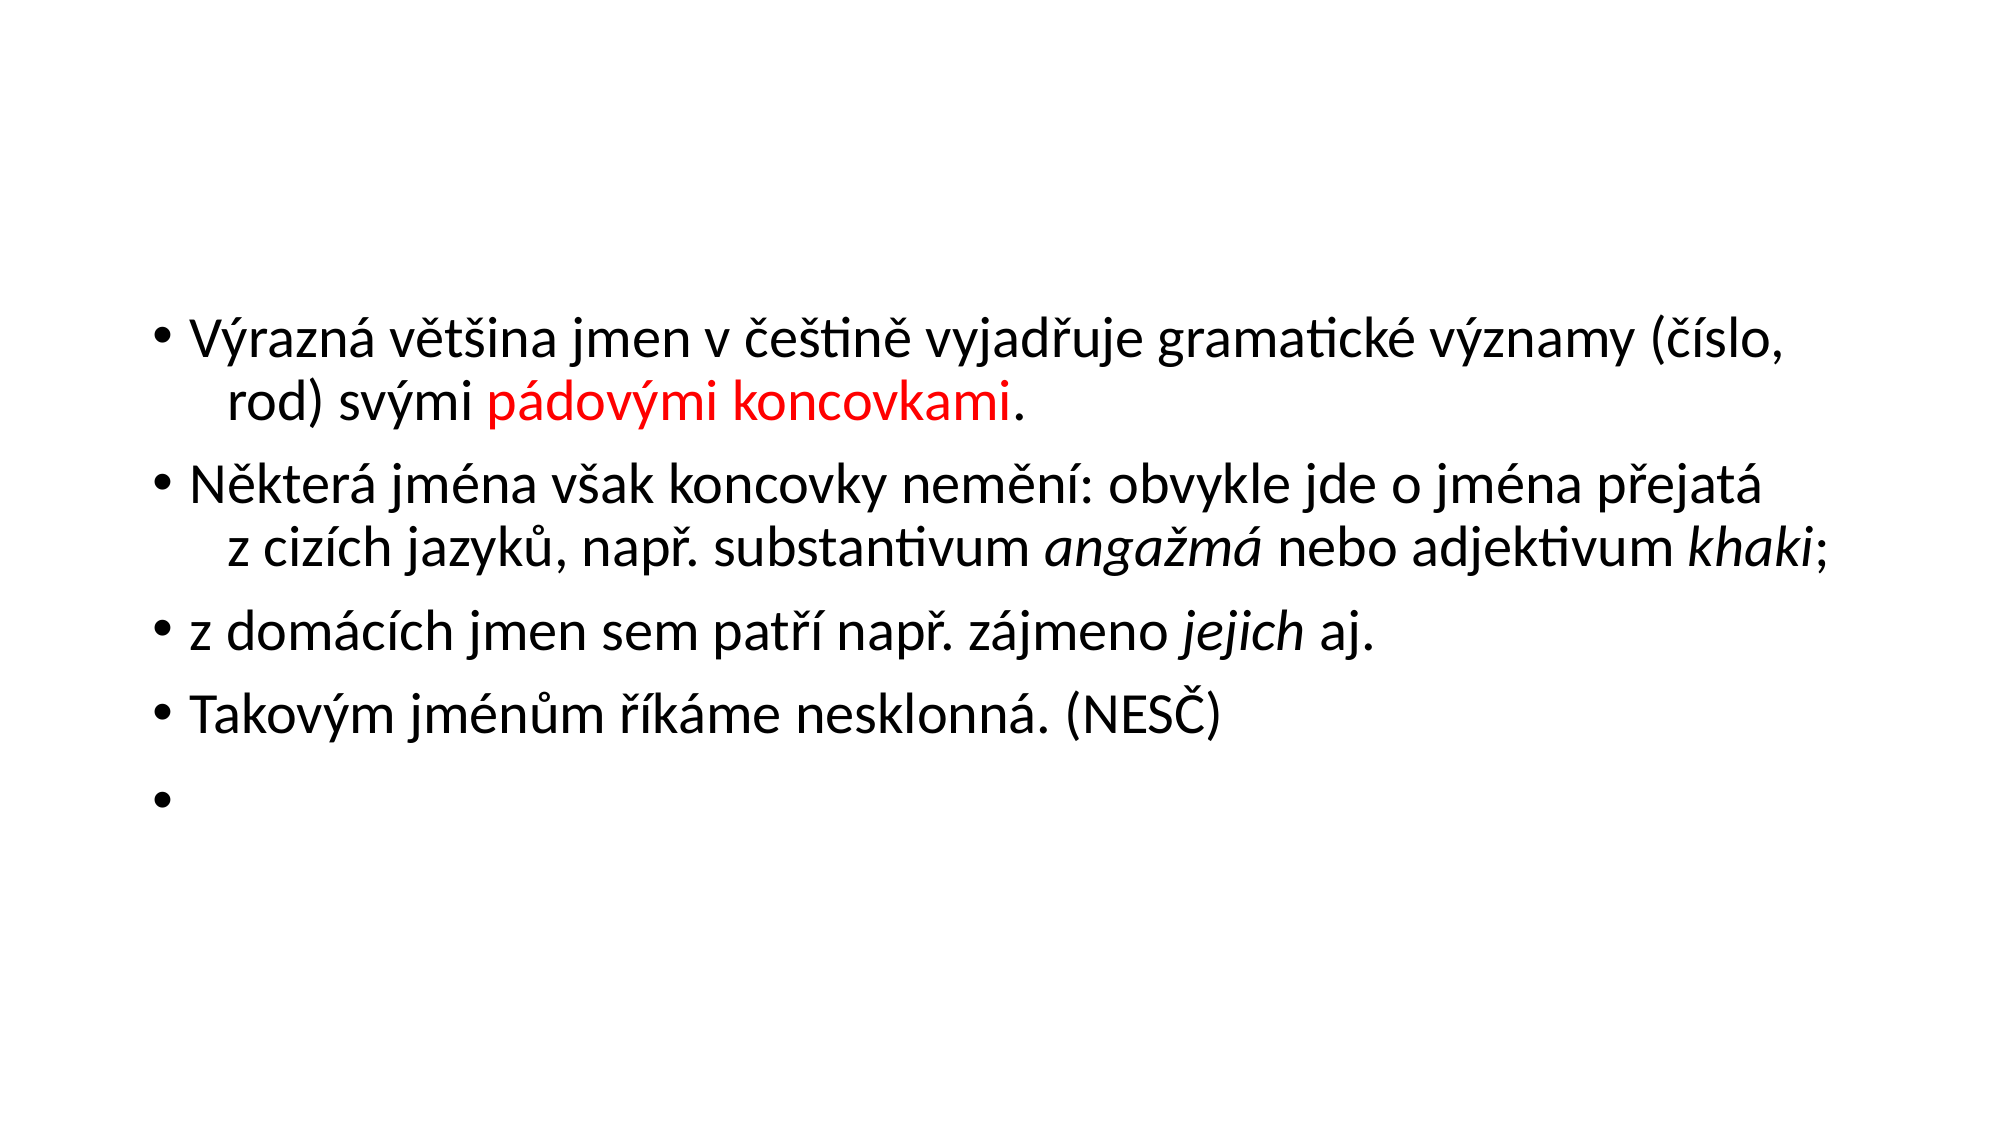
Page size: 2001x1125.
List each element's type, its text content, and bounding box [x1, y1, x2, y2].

list Výrazná většina jmen v češtině vyjadřuje gramatické významy (číslo, rod) svými pádovými koncovkami. Některá jména však koncovky nemění: obvykle jde o jména přejatá z cizích jazyků, např. substantivum angažmá nebo adjektivum khaki; z domácích jmen sem patří např. zájmeno jejich aj. Takovým jménům říkáme nesklonná. (NESČ) [137, 299, 1863, 1014]
